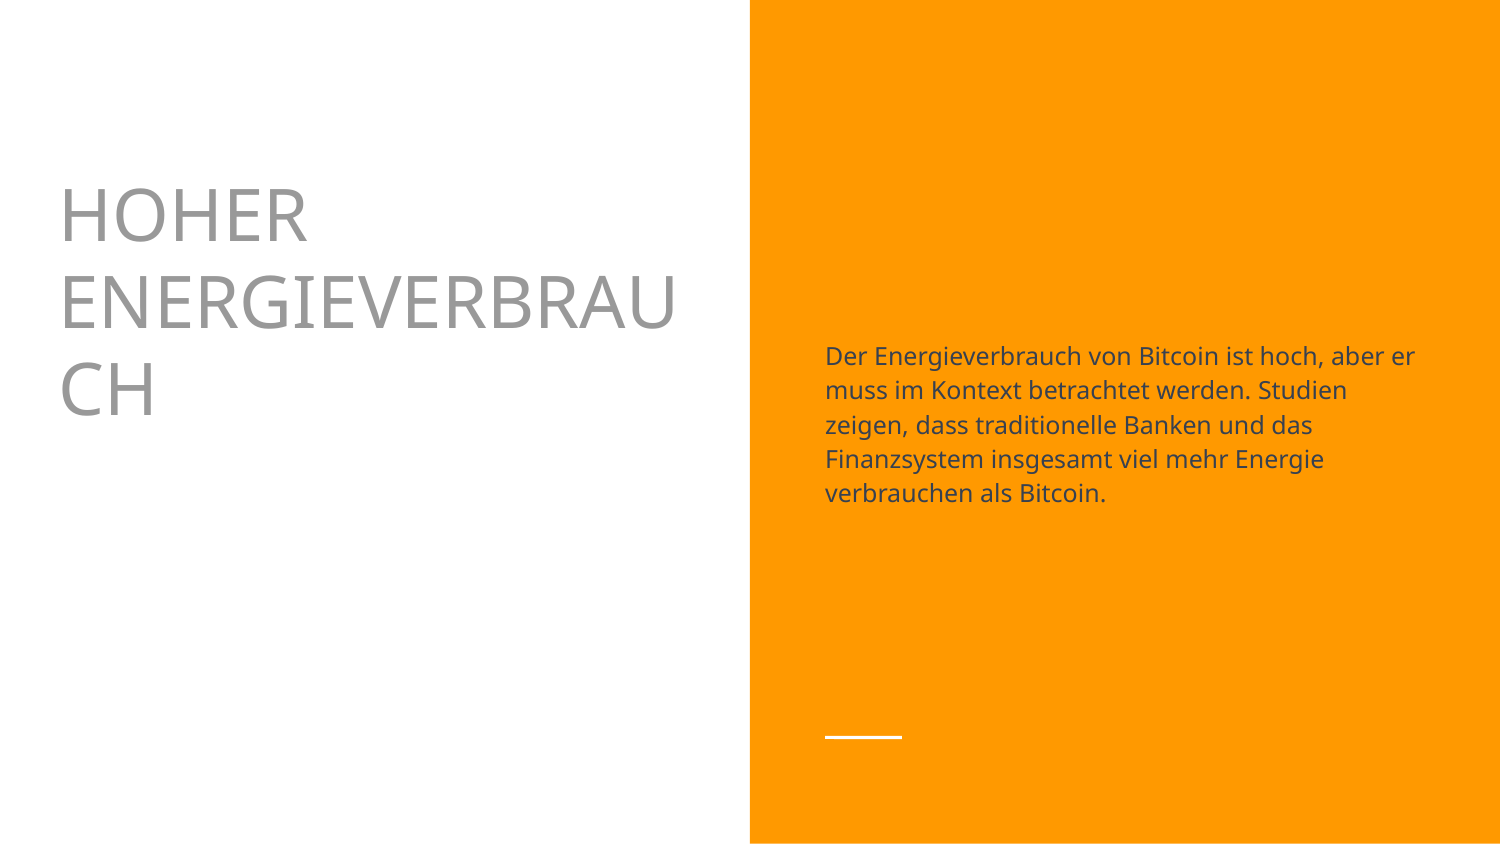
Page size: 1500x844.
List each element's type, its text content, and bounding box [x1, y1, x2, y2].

list Der Energieverbrauch von Bitcoin ist hoch, aber er muss im Kontext betrachtet werden. Studien zeigen, dass traditionelle Banken und das Finanzsystem insgesamt viel mehr Energie verbrauchen als Bitcoin. [810, 118, 1440, 725]
title HOHER ENERGIEVERBRAUCH [43, 152, 708, 446]
